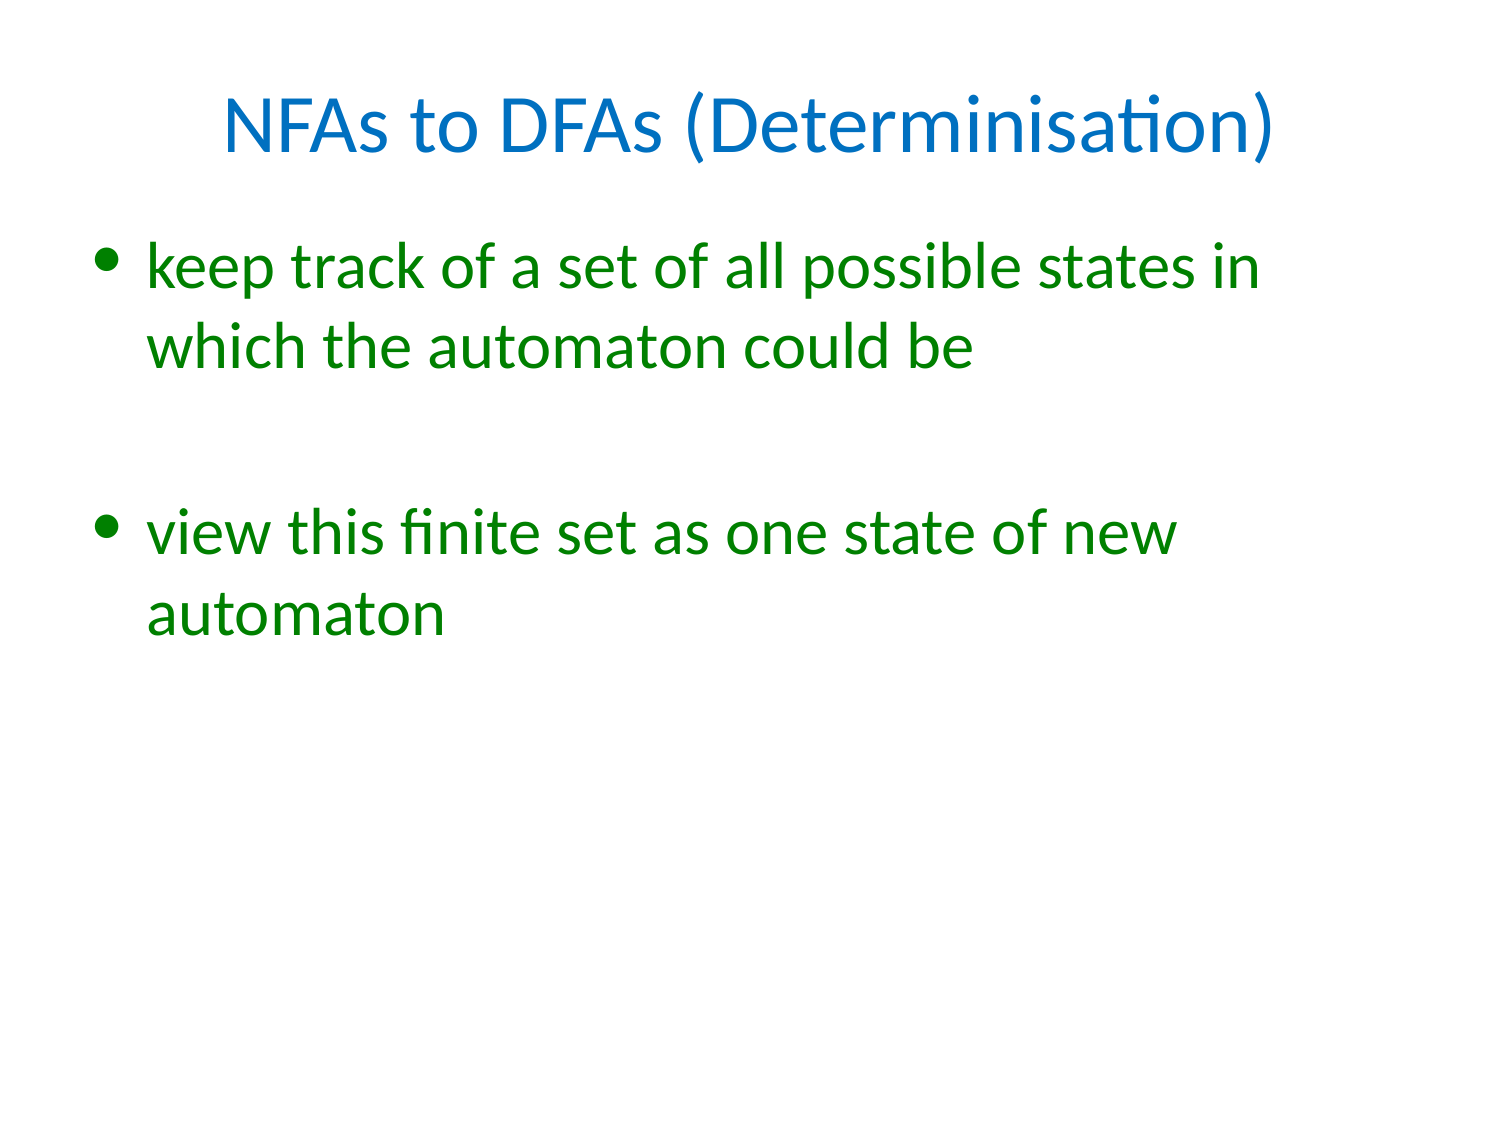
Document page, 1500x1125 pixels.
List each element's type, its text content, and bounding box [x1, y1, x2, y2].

title NFAs to DFAs (Determinisation) [75, 25, 1425, 213]
list keep track of a set of all possible states in which the automaton could be view this finite set as one state of new automaton [75, 214, 1425, 978]
